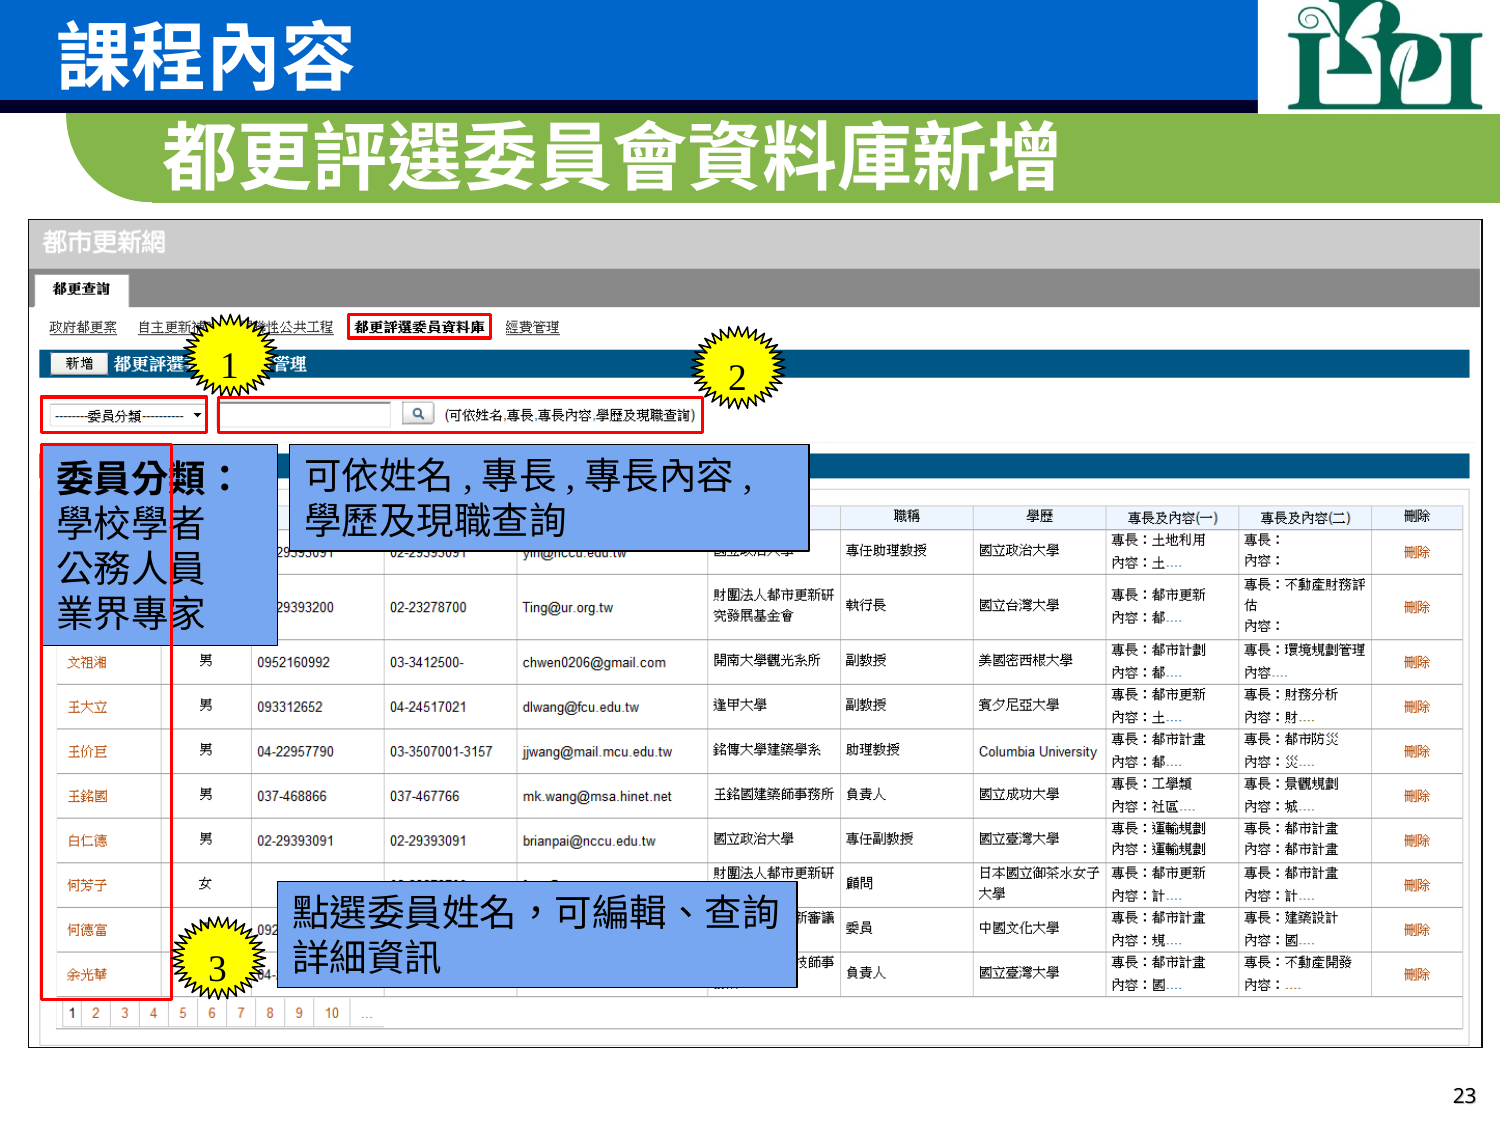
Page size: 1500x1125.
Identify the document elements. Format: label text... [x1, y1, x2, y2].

text_box 點選委員姓名，可編輯、查詢詳細資訊 [277, 881, 797, 988]
text_box 1 [183, 314, 278, 396]
text_box 委員分類： 學校學者 公務人員 業界專家 [173, 444, 278, 645]
text_box 2 [691, 326, 786, 409]
picture [29, 220, 1482, 1047]
title 都更評選委員會資料庫新增 [147, 101, 1436, 202]
text_box 課程內容 [41, 1, 1329, 102]
text_box [1399, 1074, 1500, 1125]
text_box 可依姓名,專長,專長內容,學歷及現職查詢 [289, 444, 809, 551]
text_box 3 [171, 916, 266, 1000]
text_box 委員分類： 學校學者 公務人員 業界專家 [43, 446, 170, 645]
